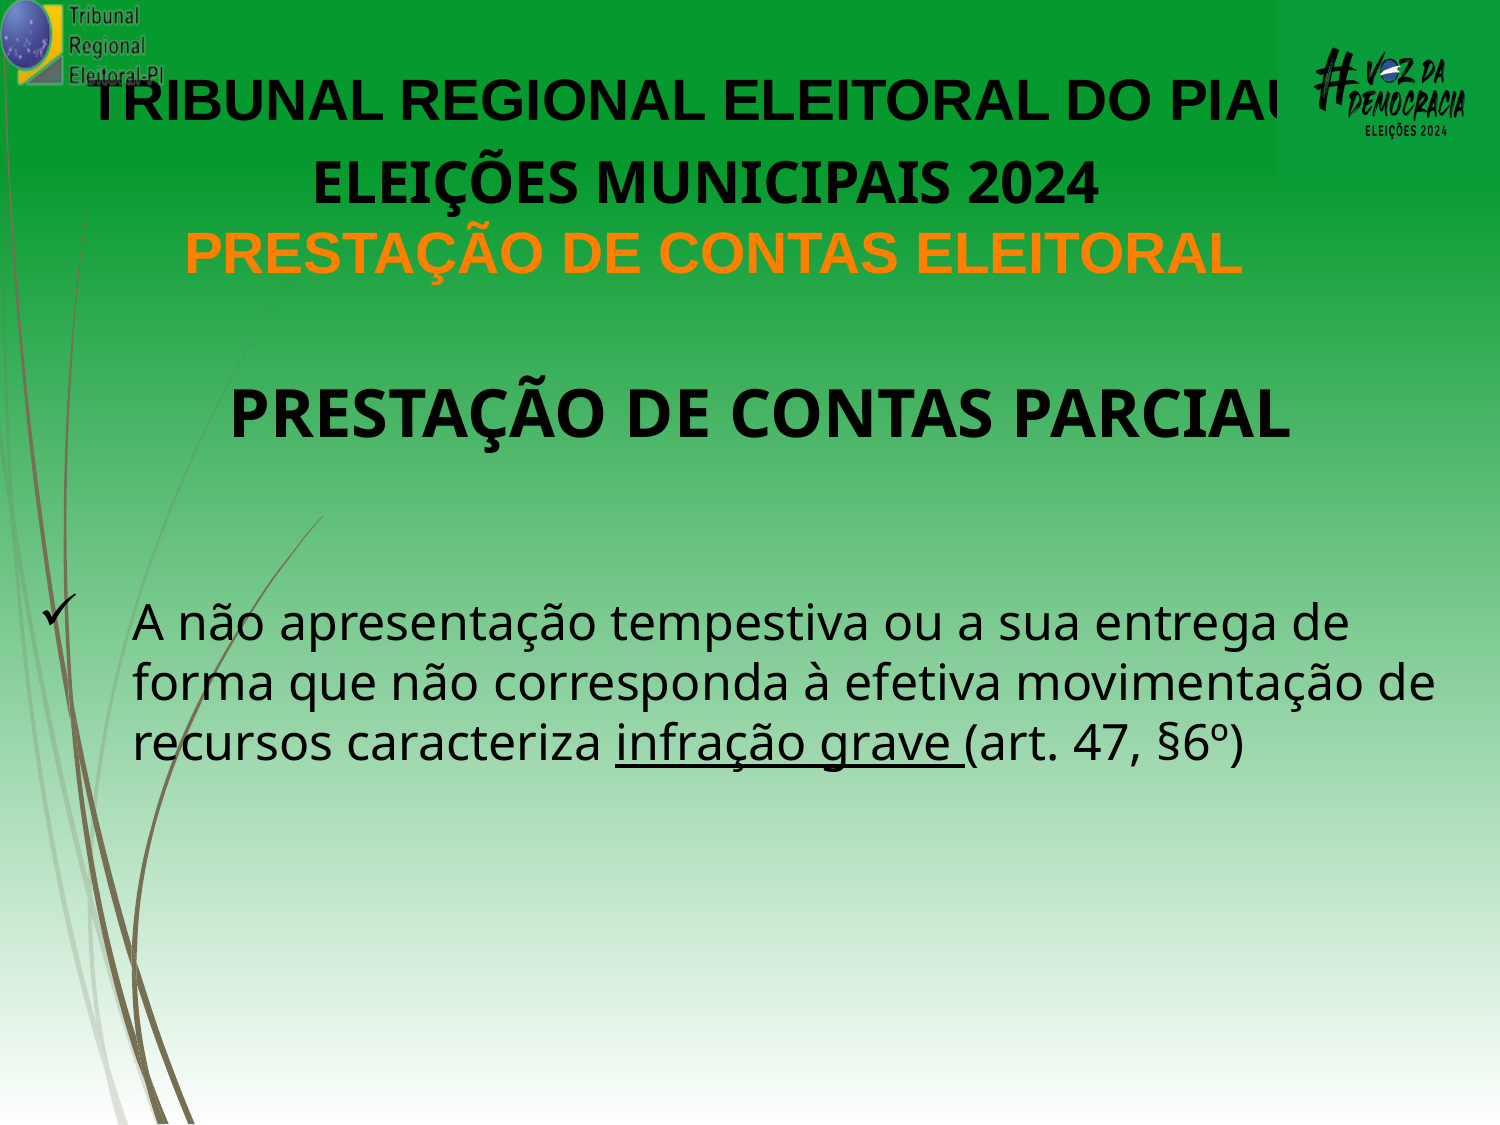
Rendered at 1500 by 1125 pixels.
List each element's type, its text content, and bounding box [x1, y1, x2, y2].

text_box TRIBUNAL REGIONAL ELEITORAL DO PIAUÍ ELEIÇÕES MUNICIPAIS 2024 PRESTAÇÃO DE CONTAS ELEITORAL [0, 55, 1472, 563]
picture [1277, 0, 1500, 178]
text_box PRESTAÇÃO DE CONTAS PARCIAL A não apresentação tempestiva ou a sua entrega de forma que não corresponda à efetiva movimentação de recursos caracteriza infração grave (art. 47, §6º) [23, 283, 1498, 1099]
picture [0, 0, 178, 94]
